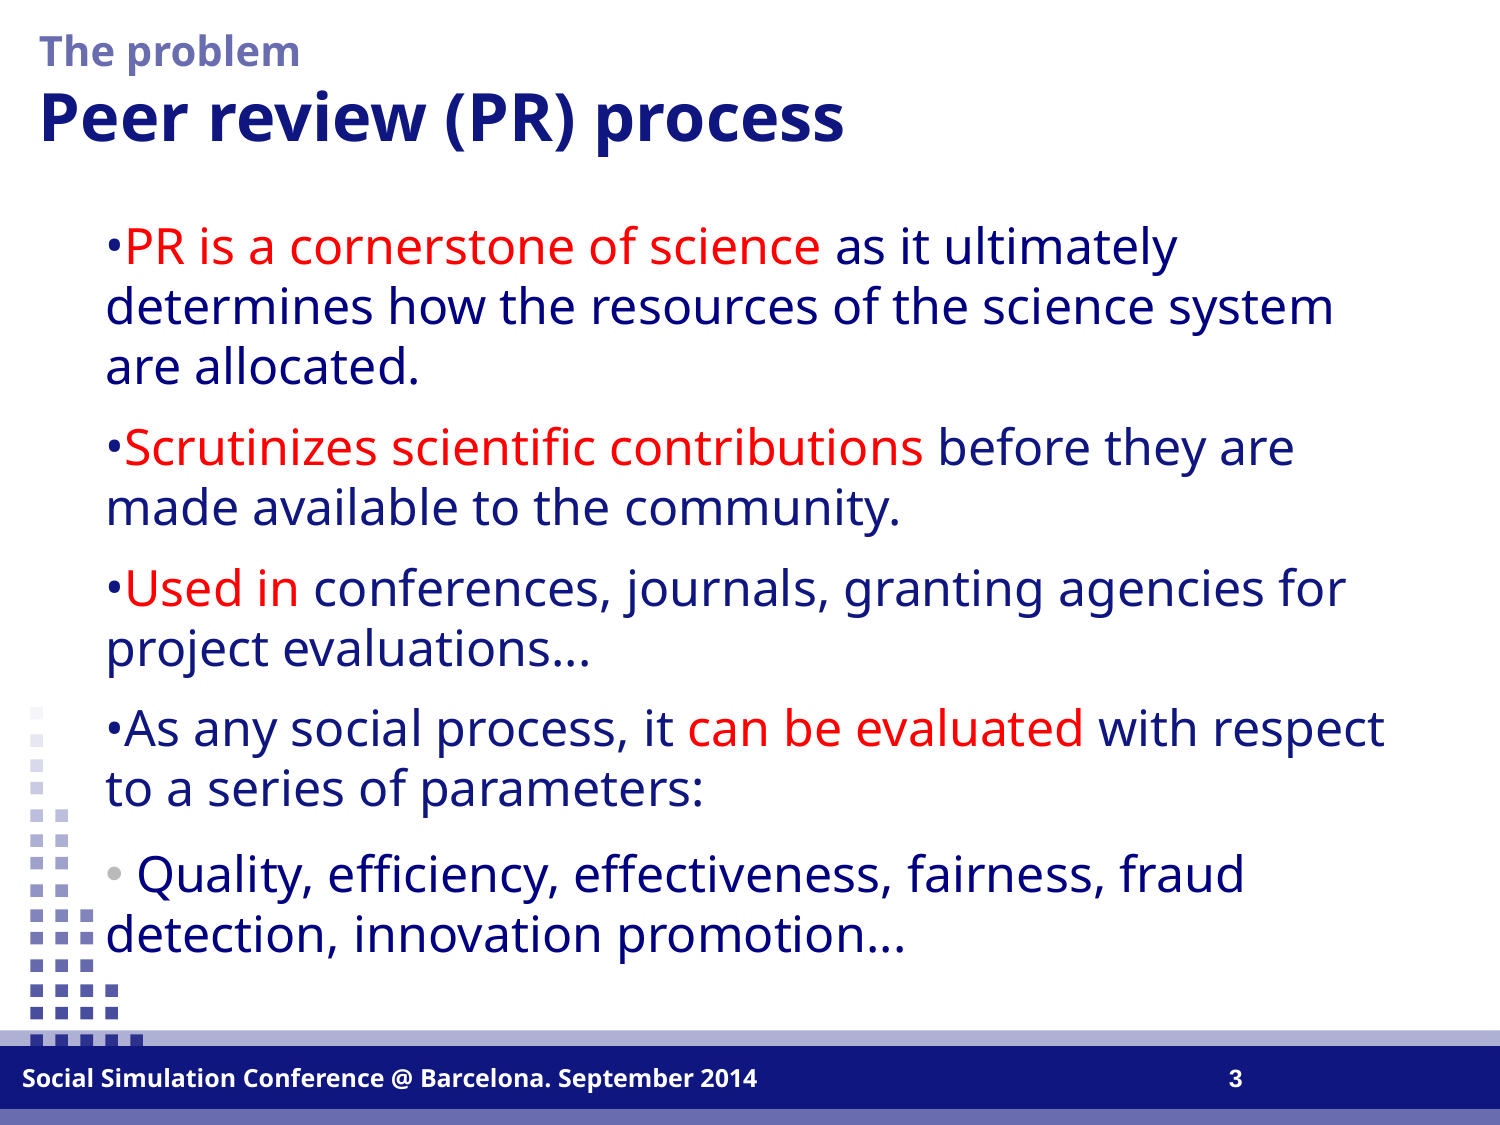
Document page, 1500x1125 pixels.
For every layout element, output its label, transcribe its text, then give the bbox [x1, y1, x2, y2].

text_box The problem Peer review (PR) process [24, 17, 1453, 243]
text_box PR is a cornerstone of science as it ultimately determines how the resources of the science system are allocated. Scrutinizes scientific contributions before they are made available to the community. Used in conferences, journals, granting agencies for project evaluations... As any social process, it can be evaluated with respect to a series of parameters: Quality, efficiency, effectiveness, fairness, fraud detection, innovation promotion... [90, 206, 1424, 1003]
